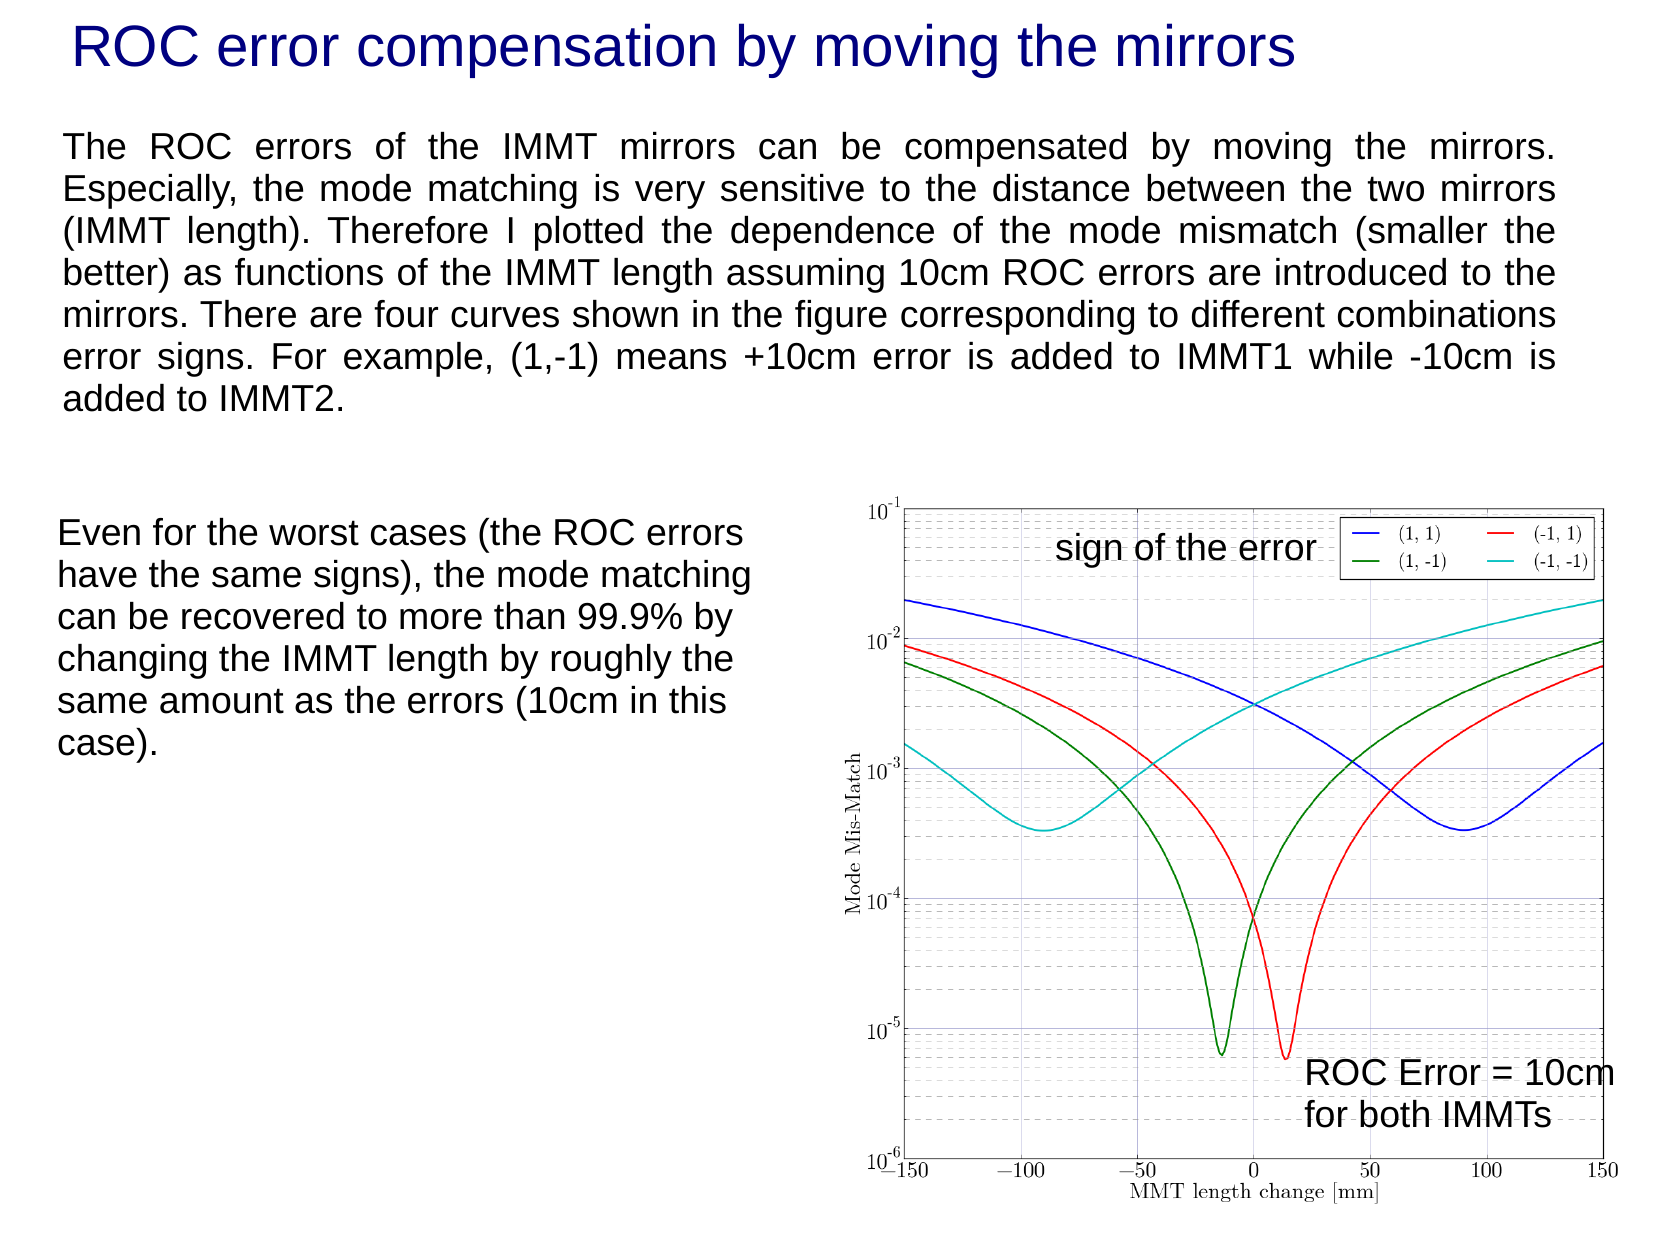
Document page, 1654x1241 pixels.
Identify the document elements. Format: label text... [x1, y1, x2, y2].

text_box ROC Error = 10cm for both IMMTs [1289, 1044, 1642, 1144]
text_box ROC error compensation by moving the mirrors [56, 6, 1313, 87]
picture [839, 490, 1623, 1209]
text_box Even for the worst cases (the ROC errors have the same signs), the mode matching can be recovered to more than 99.9% by changing the IMMT length by roughly the same amount as the errors (10cm in this case). [42, 503, 830, 771]
text_box sign of the error [1040, 519, 1333, 577]
text_box The ROC errors of the IMMT mirrors can be compensated by moving the mirrors. Especially, the mode matching is very sensitive to the distance between the two mirrors (IMMT length). Therefore I plotted the dependence of the mode mismatch (smaller the better) as functions of the IMMT length assuming 10cm ROC errors are introduced to the mirrors. There are four curves shown in the figure corresponding to different combinations error signs. For example, (1,-1) means +10cm error is added to IMMT1 while -10cm is added to IMMT2. [47, 118, 1584, 427]
